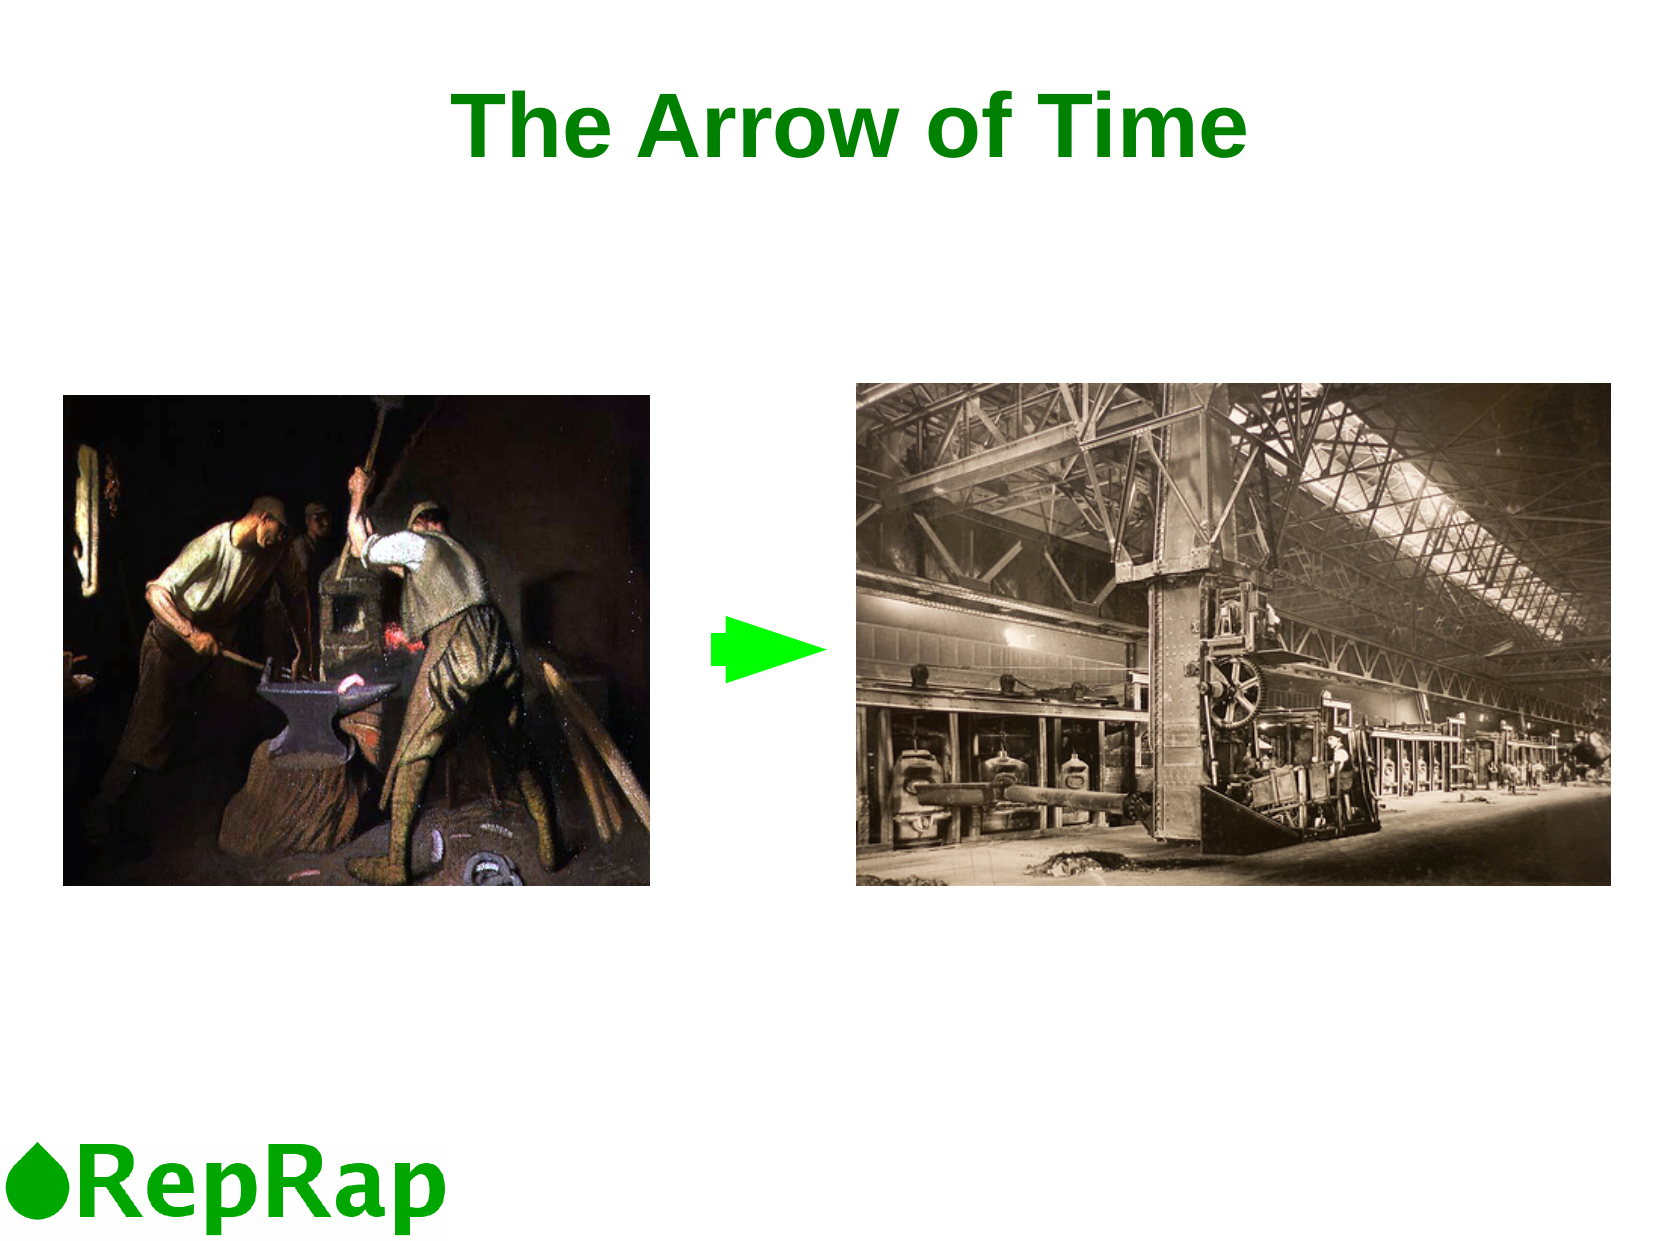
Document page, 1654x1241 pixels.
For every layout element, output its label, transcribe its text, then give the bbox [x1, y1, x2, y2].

picture [856, 383, 1611, 886]
picture [0, 1138, 451, 1241]
title The Arrow of Time [106, 59, 1595, 296]
picture [63, 395, 650, 886]
